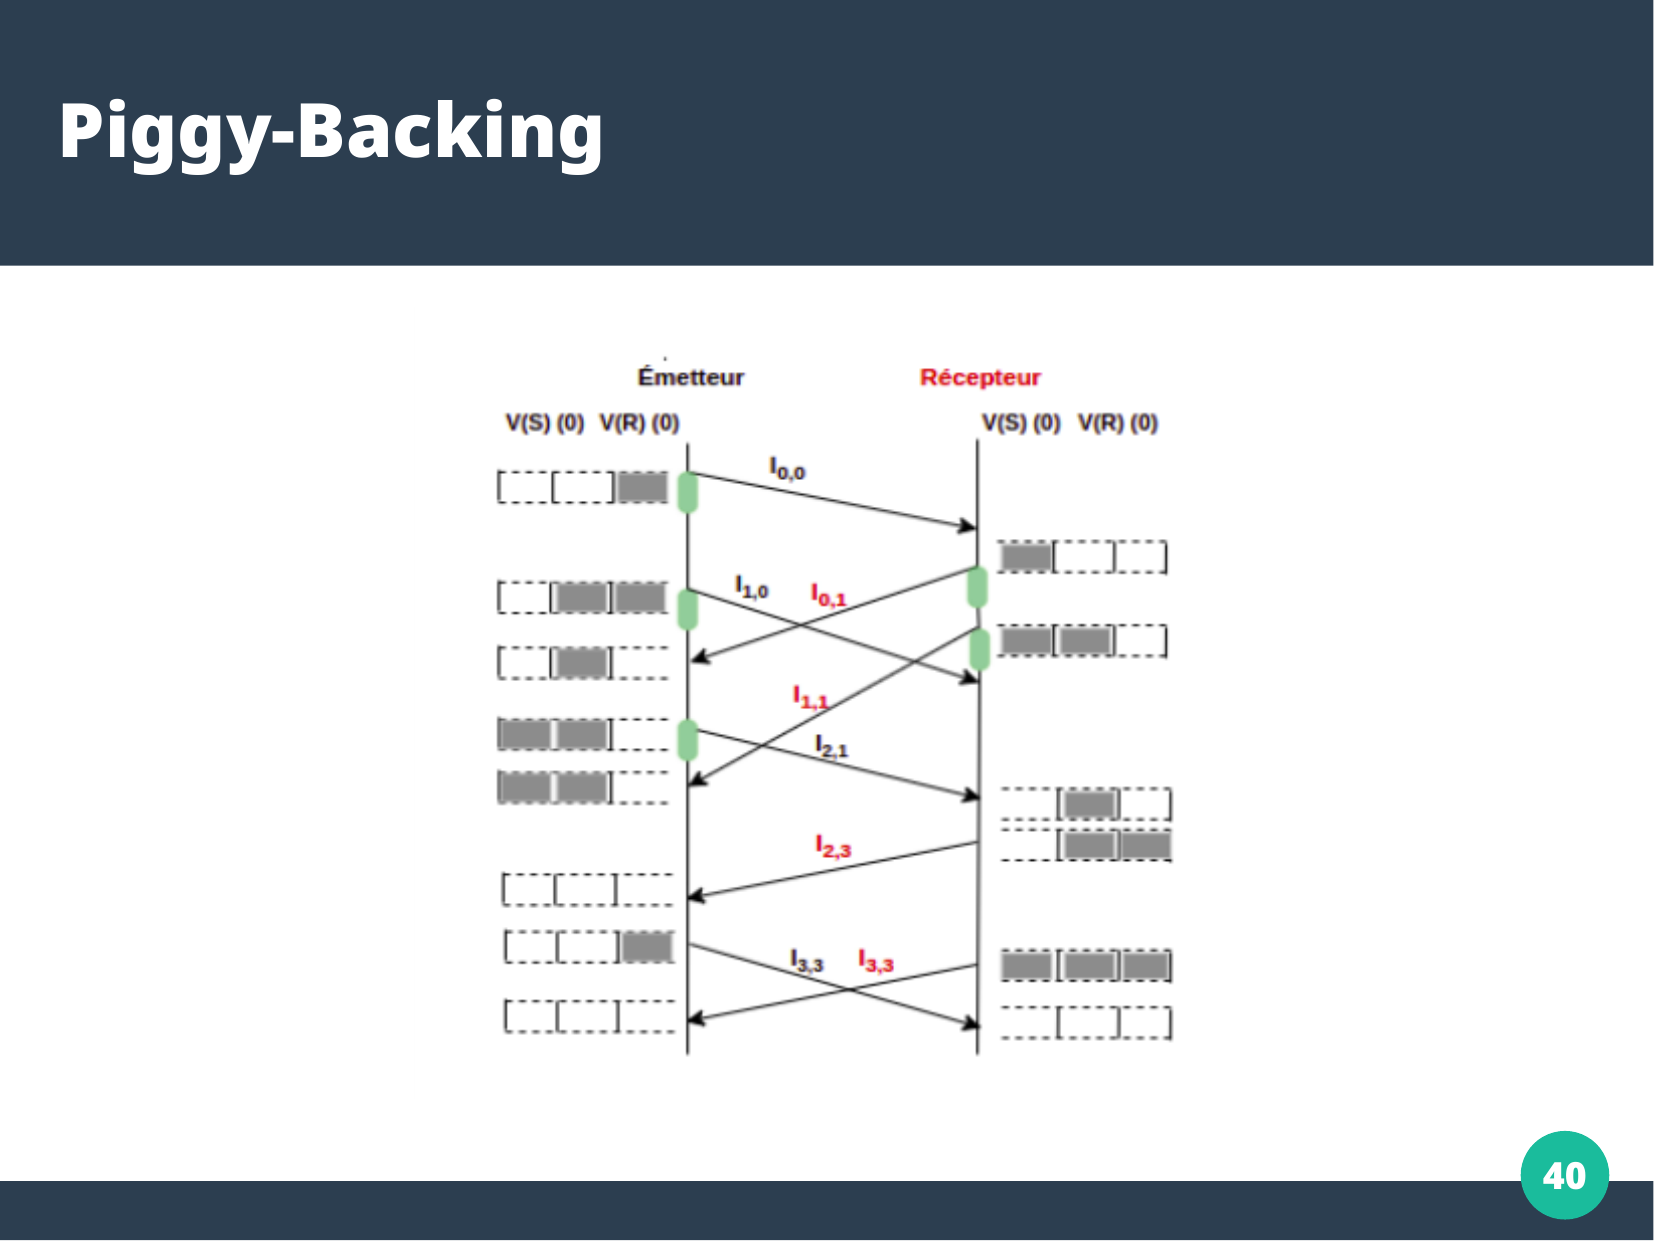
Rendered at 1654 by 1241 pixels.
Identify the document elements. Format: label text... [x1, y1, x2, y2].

title Piggy-Backing [57, 49, 1594, 207]
picture [413, 307, 1218, 1099]
